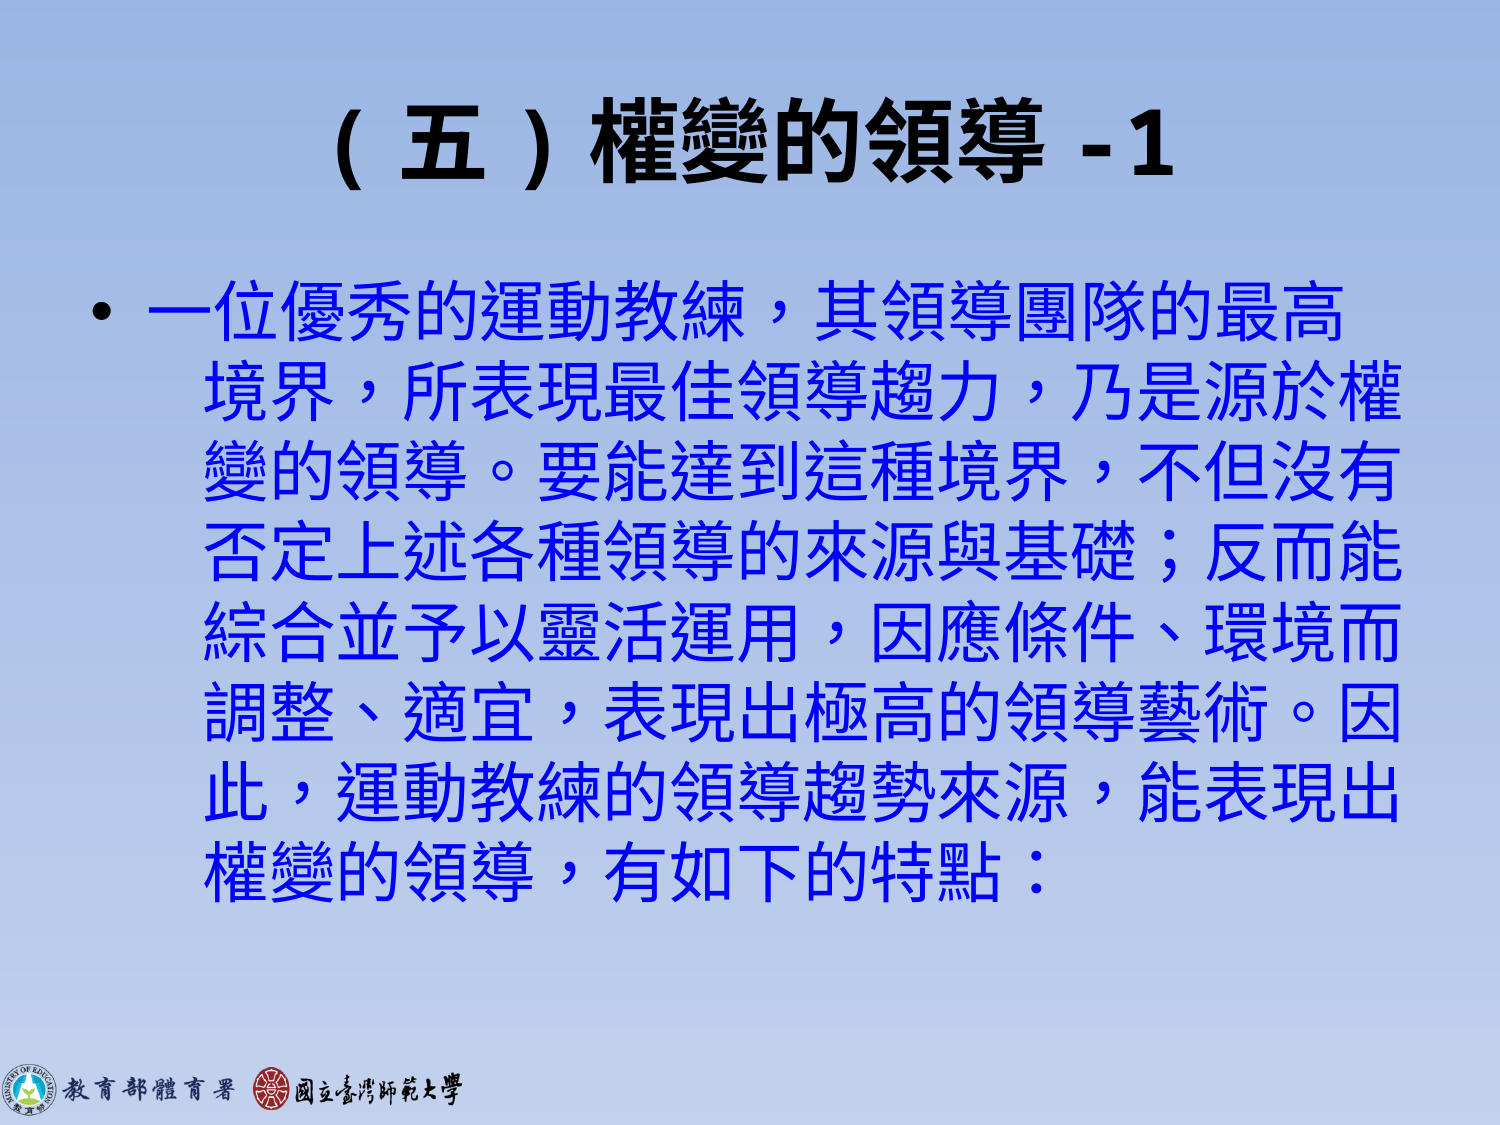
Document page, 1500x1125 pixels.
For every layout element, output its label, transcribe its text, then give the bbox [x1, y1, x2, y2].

title (五)權變的領導-1 [75, 45, 1426, 233]
list 一位優秀的運動教練，其領導團隊的最高境界，所表現最佳領導趨力，乃是源於權變的領導。要能達到這種境界，不但沒有否定上述各種領導的來源與基礎；反而能綜合並予以靈活運用，因應條件、環境而調整、適宜，表現出極高的領導藝術。因此，運動教練的領導趨勢來源，能表現出權變的領導，有如下的特點： [75, 262, 1426, 1005]
